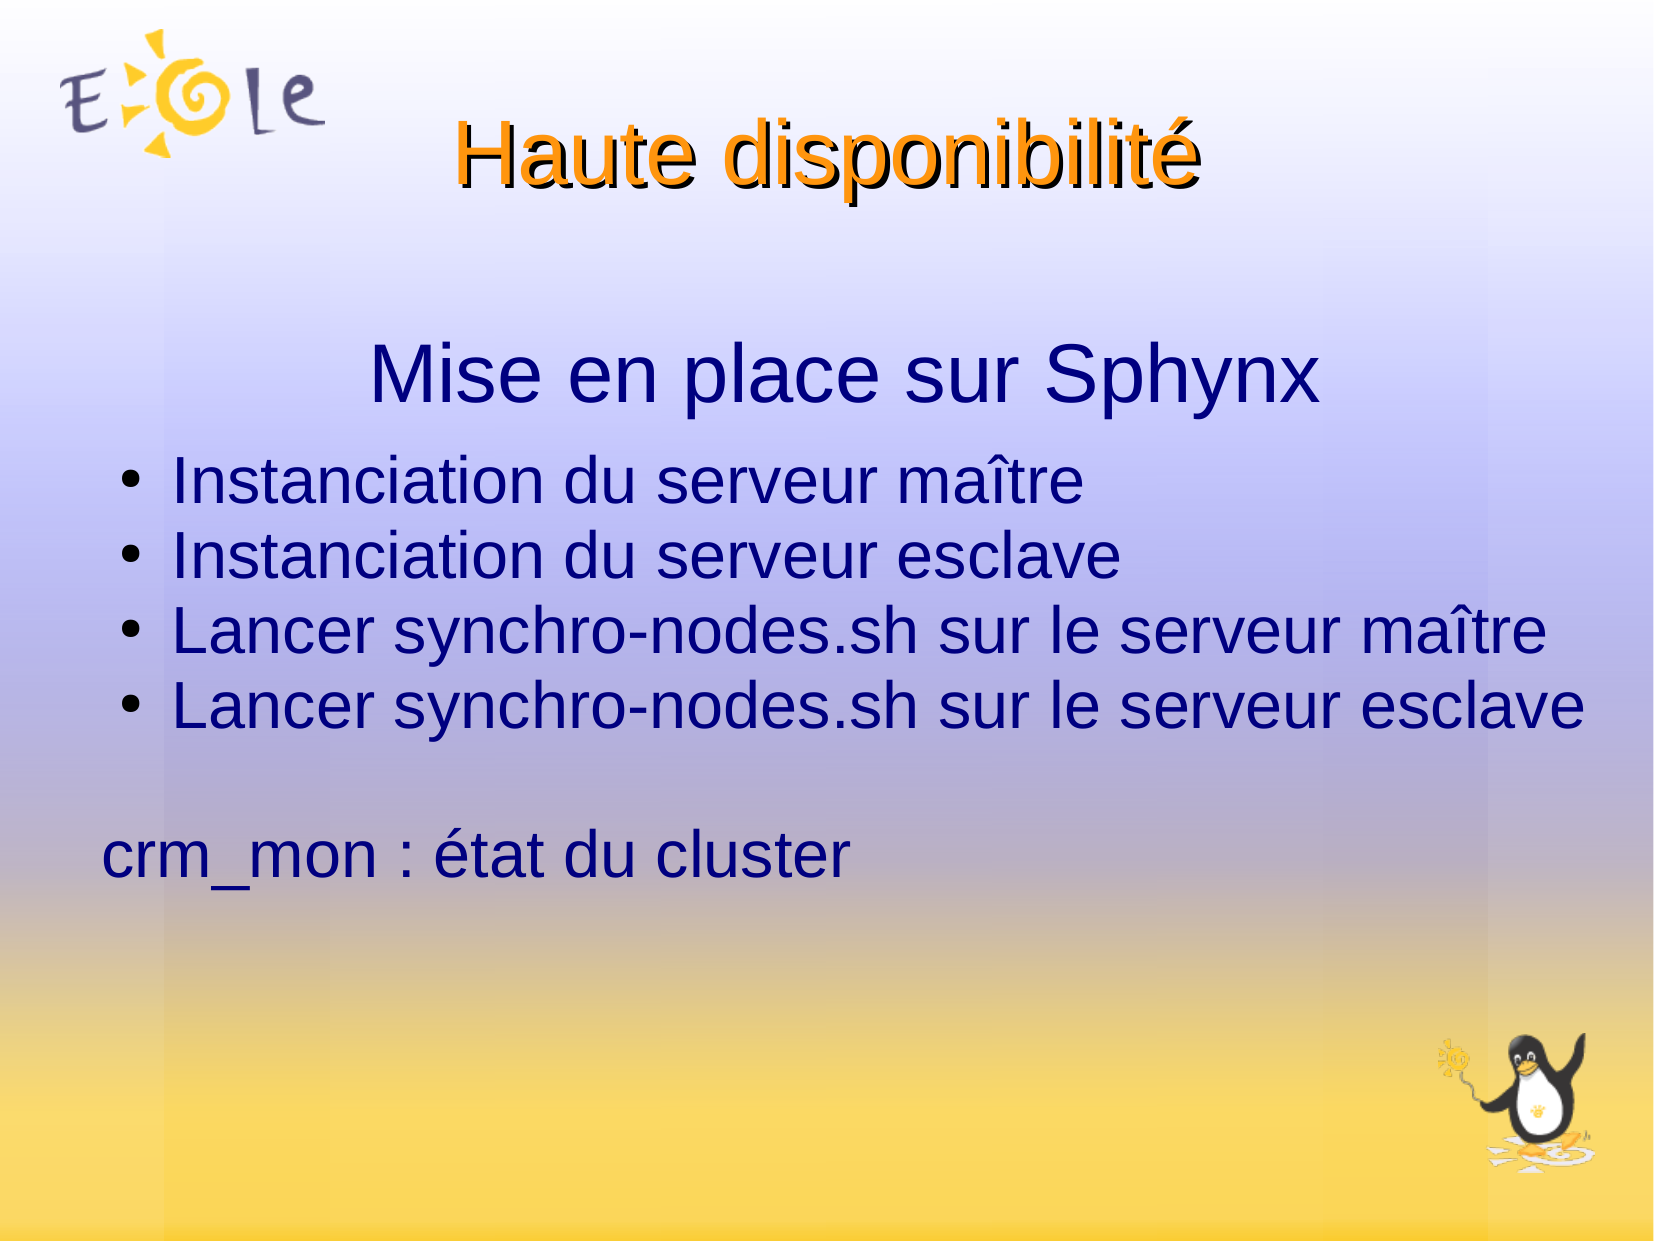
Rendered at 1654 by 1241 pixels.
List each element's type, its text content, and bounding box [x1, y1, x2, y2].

list Mise en place sur Sphynx Instanciation du serveur maître Instanciation du serveur esclave Lancer synchro-nodes.sh sur le serveur maître Lancer synchro-nodes.sh sur le serveur esclave crm_mon : état du cluster [101, 326, 1590, 1040]
title Haute disponibilité [82, 49, 1571, 257]
picture [0, 0, 1654, 1241]
